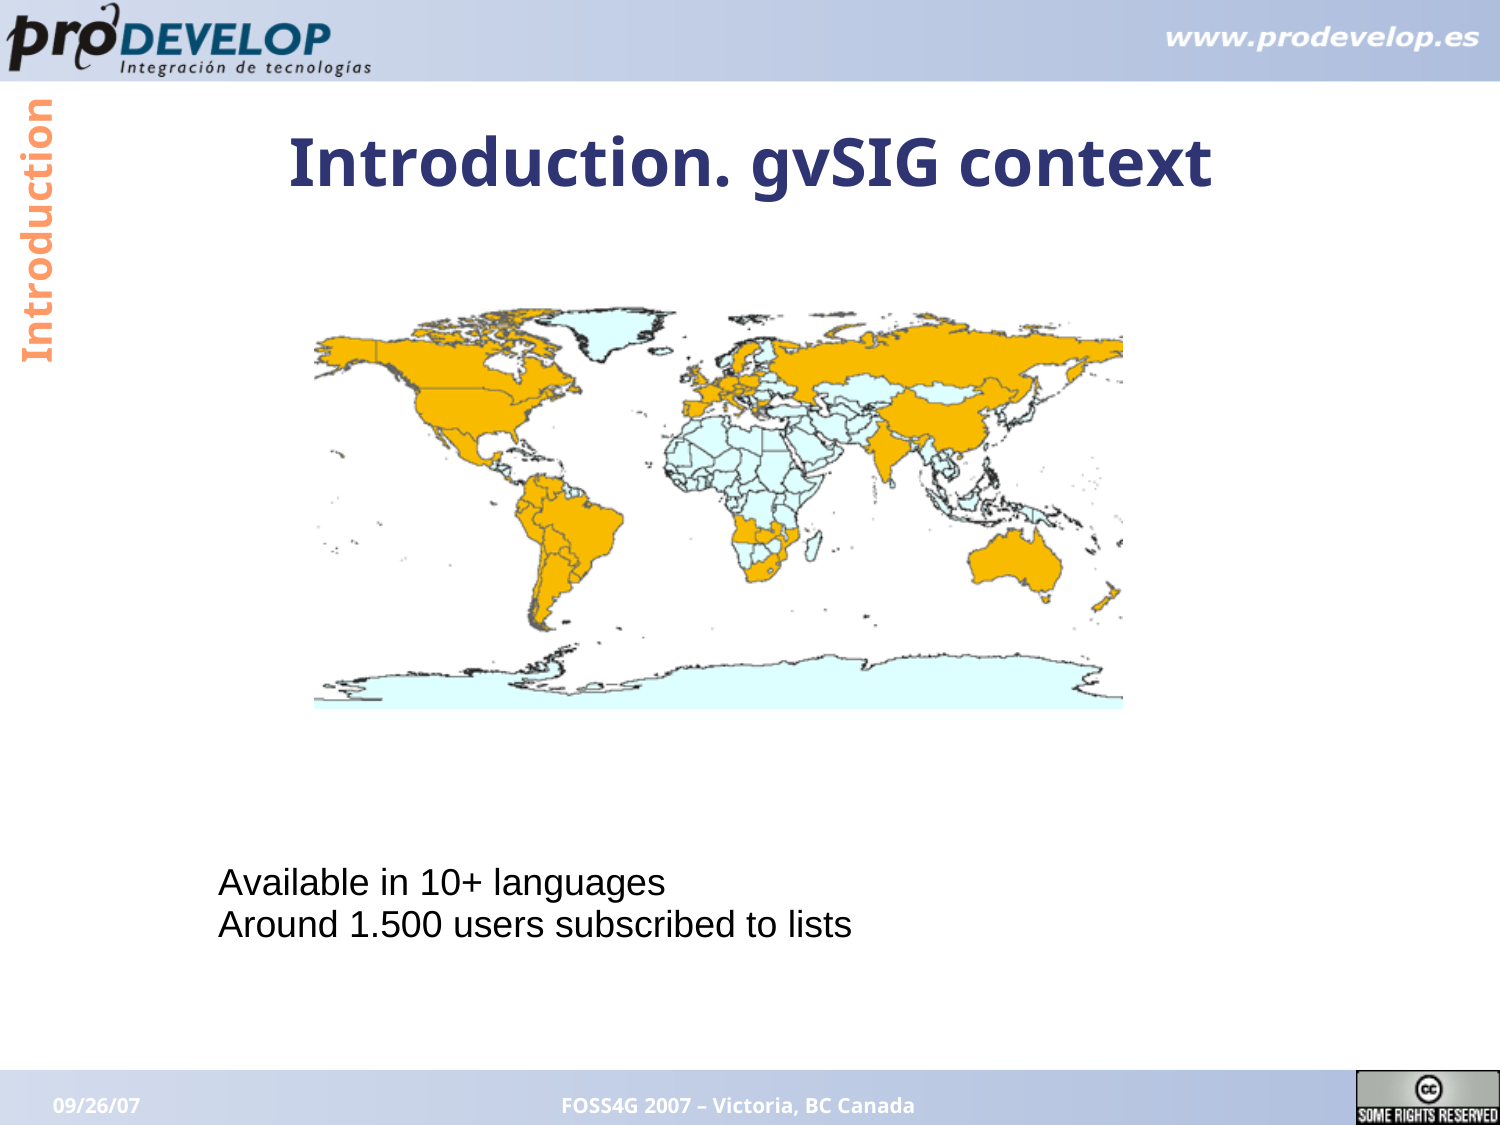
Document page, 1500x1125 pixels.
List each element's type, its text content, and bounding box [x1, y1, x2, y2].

title Introduction [0, 76, 71, 384]
picture [0, 0, 1500, 1125]
text_box Available in 10+ languages Around 1.500 users subscribed to lists [203, 854, 1329, 954]
title Introduction. gvSIG context [76, 66, 1427, 254]
